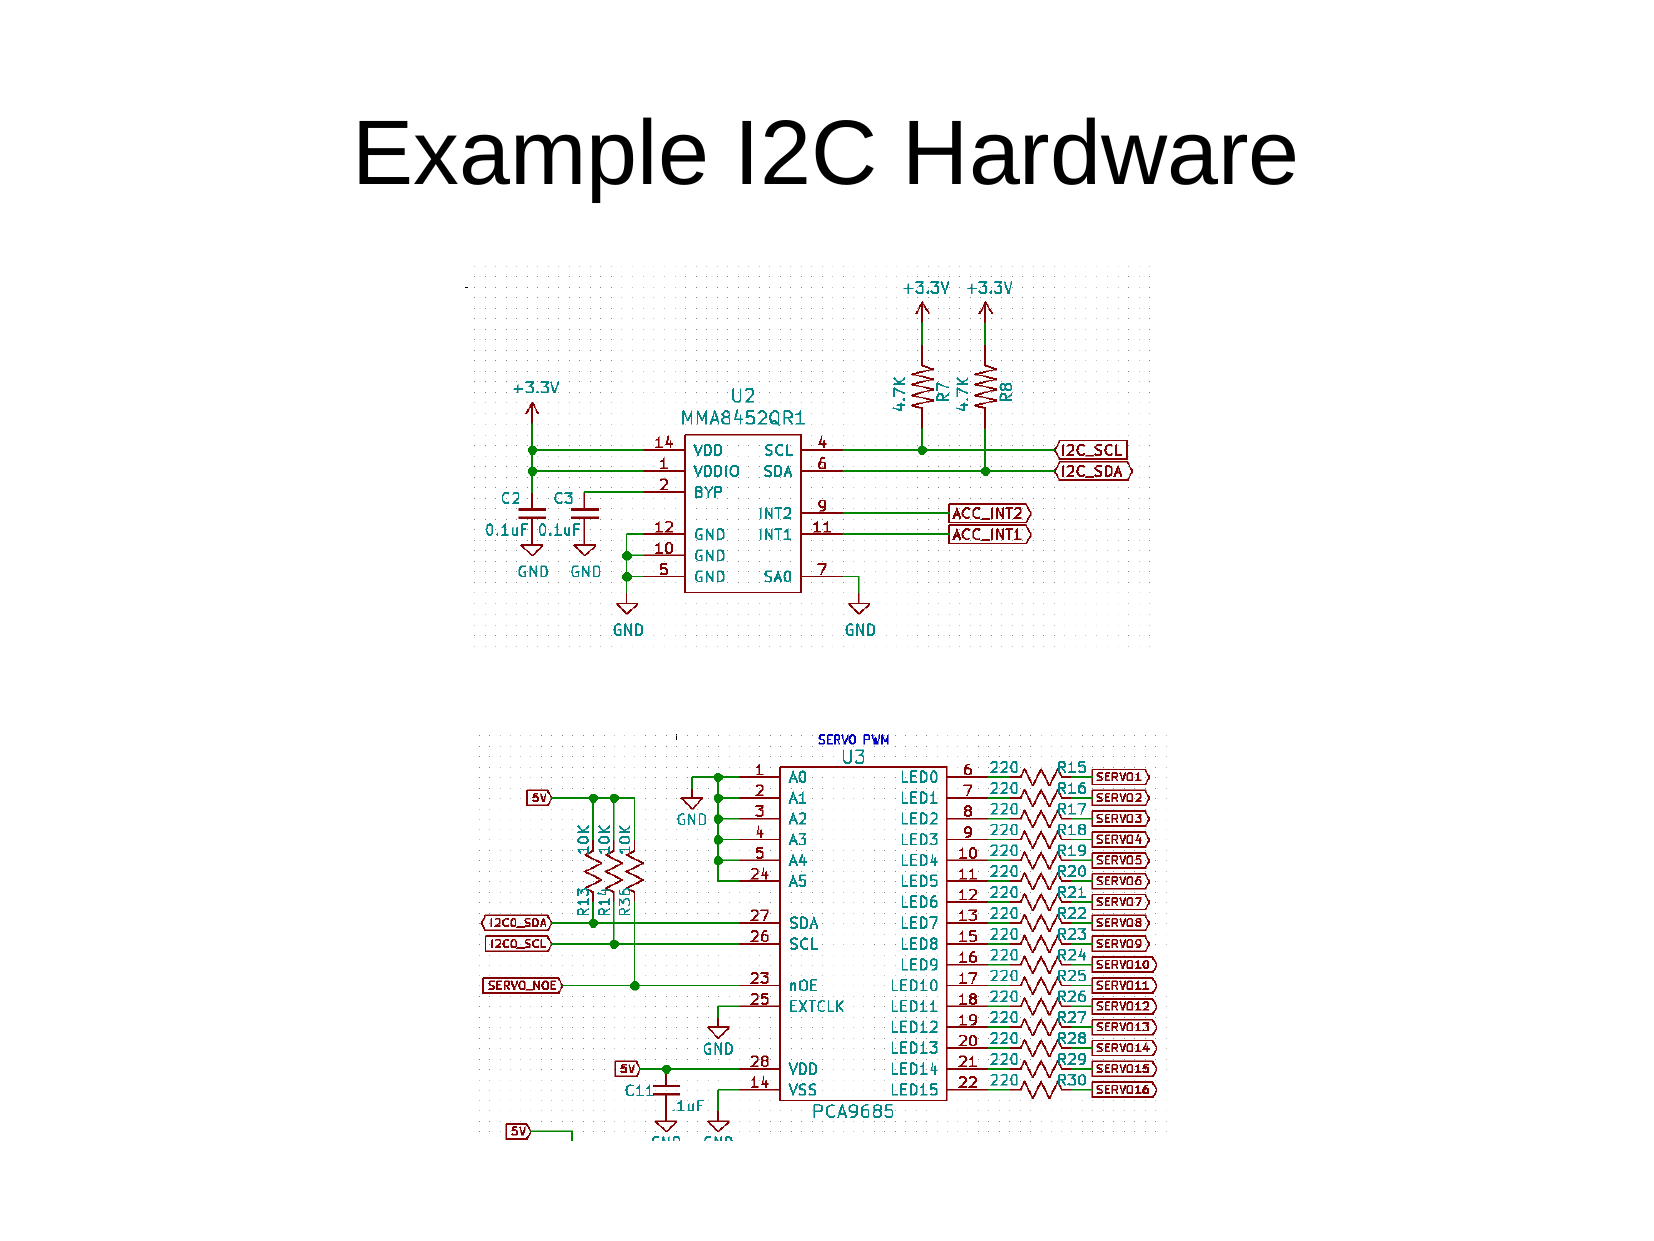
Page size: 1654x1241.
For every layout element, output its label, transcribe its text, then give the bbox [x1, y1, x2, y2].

title Example I2C Hardware [82, 49, 1571, 257]
picture [471, 734, 1171, 1141]
picture [465, 256, 1156, 647]
